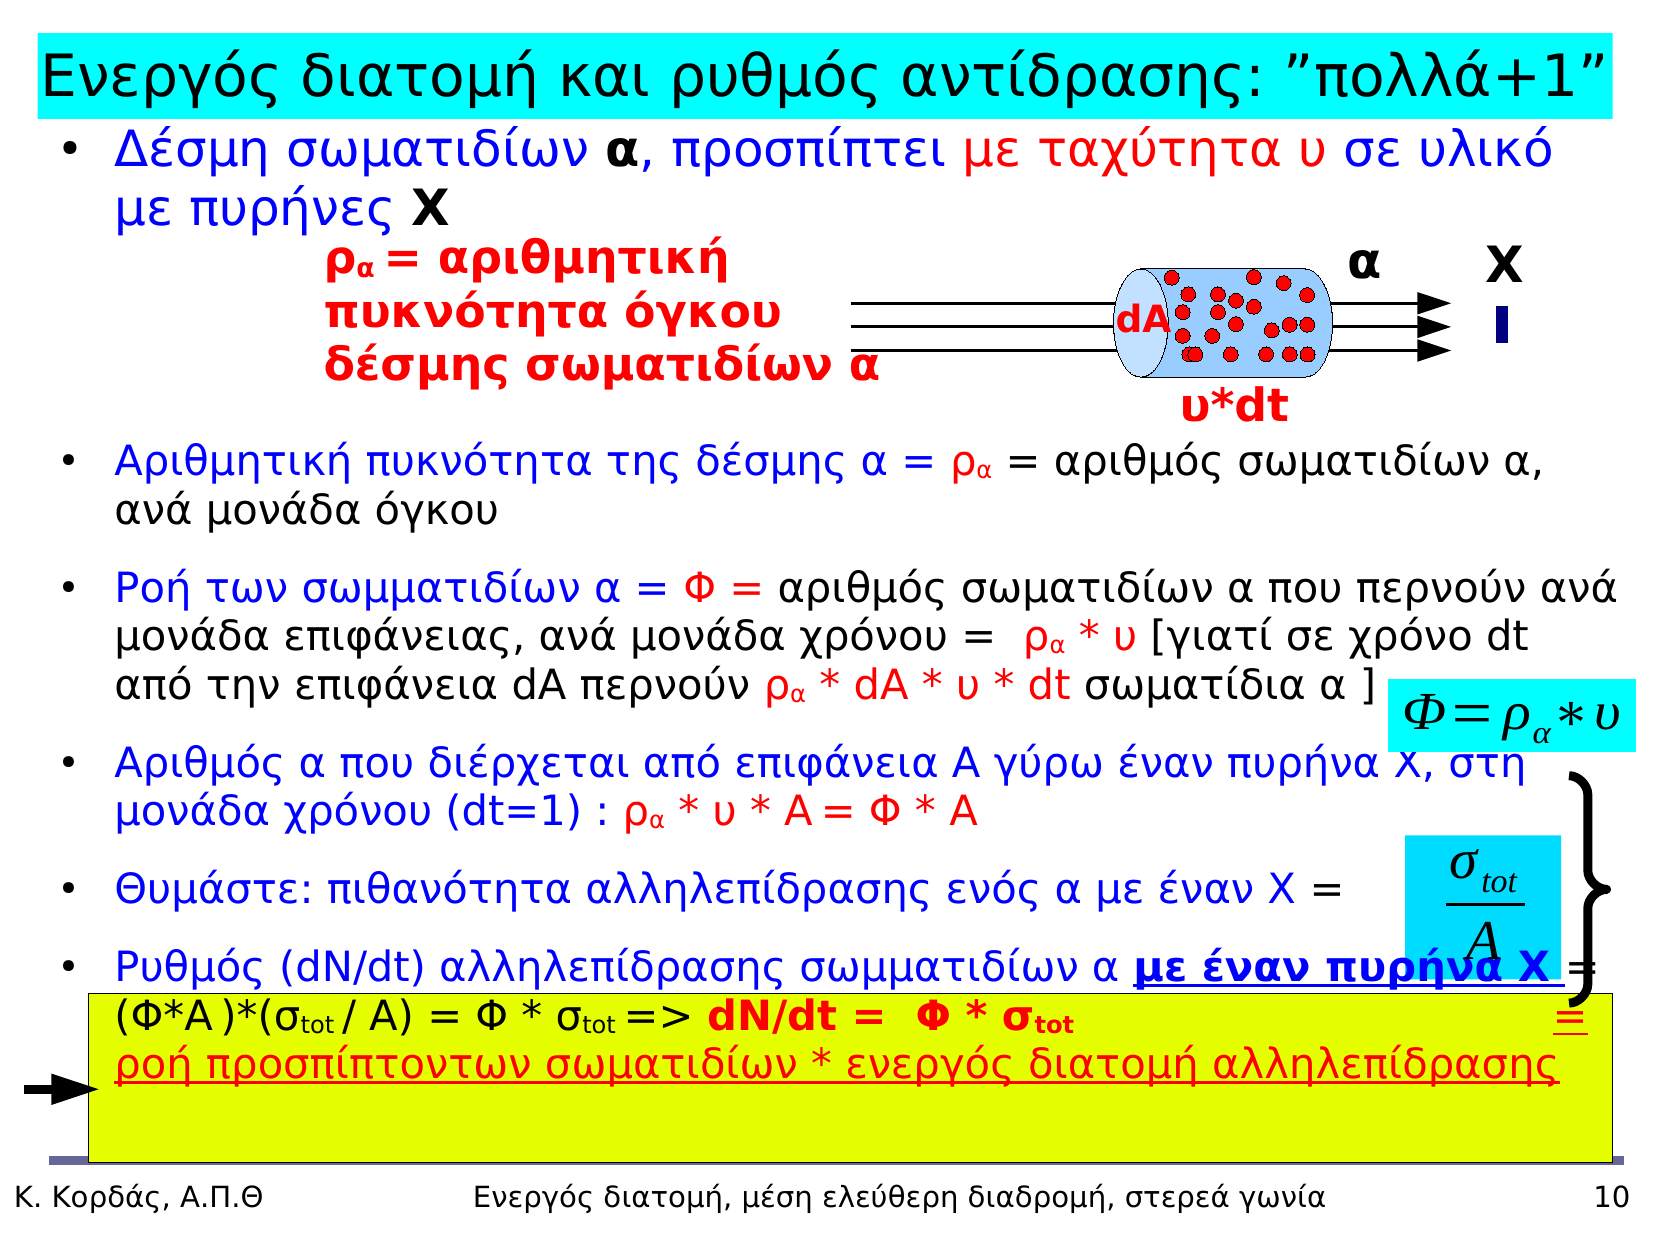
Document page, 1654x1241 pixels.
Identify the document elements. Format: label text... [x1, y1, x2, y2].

text_box [1142, 268, 1333, 378]
list Δέσμη σωματιδίων α, προσπίπτει με ταχύτητα υ σε υλικό με πυρήνες Χ Αριθμητική πυκνότητα της δέσμης α = ρα = αριθμός σωματιδίων α, ανά μονάδα όγκου Ροή των σωμματιδίων α = Φ = αριθμός σωματιδίων α που περνούν ανά μονάδα επιφάνειας, ανά μονάδα χρόνου = ρα * υ [γιατί σε χρόνο dt από την επιφάνεια dA περνούν ρα * dA * υ * dt σωματίδια α ] Αριθμός α που διέρχεται από επιφάνεια A γύρω έναν πυρήνα Χ, στη μονάδα χρόνου (dt=1) : ρα * υ * A = Φ * A Θυμάστε: πιθανότητα αλληλεπίδρασης ενός α με έναν Χ = Ρυθμός (dN/dt) αλληλεπίδρασης σωμματιδίων α με έναν πυρήνα Χ = (Φ*A )*(σtot / A) = Φ * σtot => dN/dt = Φ * σtot = ροή προσπίπτοντων σωματιδίων * ενεργός διατομή αλληλεπίδρασης [43, 120, 1619, 1164]
chart [1427, 828, 1540, 973]
chart [1387, 679, 1636, 753]
text_box ρα = αριθμητική πυκνότητα όγκου δέσμης σωματιδίων α [308, 224, 973, 429]
text_box [1175, 304, 1191, 320]
title Ενεργός διατομή και ρυθμός αντίδρασης: ”πολλά+1” [37, 33, 1613, 119]
text_box Χ [1470, 228, 1546, 302]
text_box α [1332, 224, 1408, 299]
text_box υ*dt [1164, 371, 1353, 440]
text_box [1175, 328, 1191, 344]
text_box dA [1100, 290, 1214, 350]
